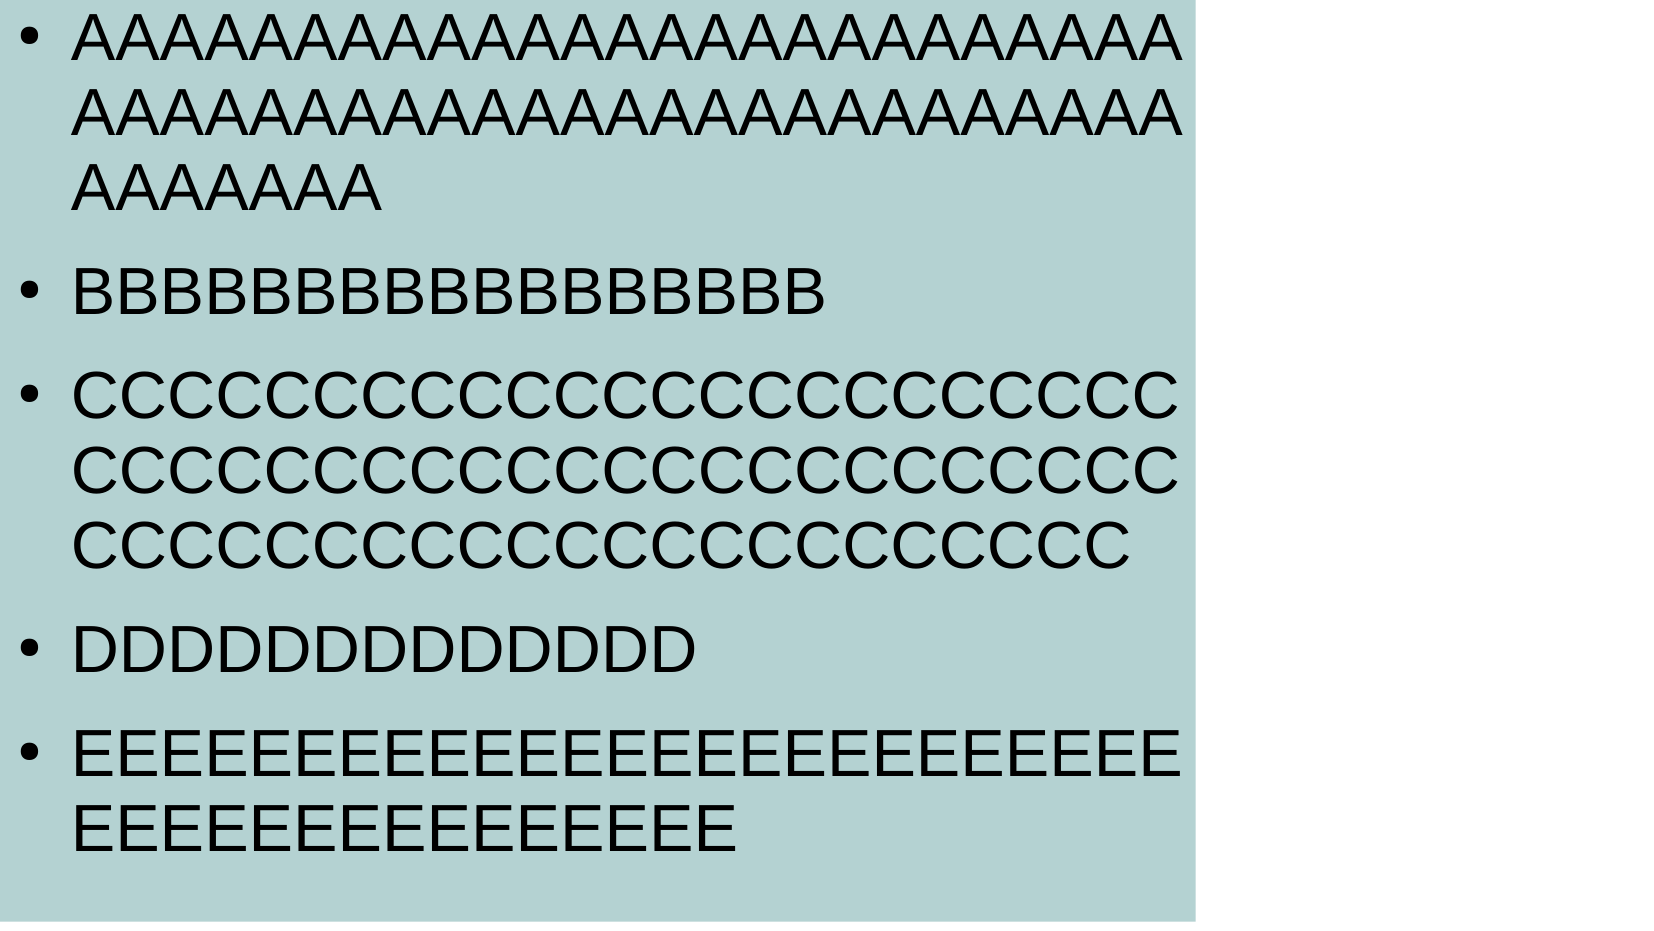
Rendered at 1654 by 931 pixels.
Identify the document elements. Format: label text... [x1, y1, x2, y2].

list AAAAAAAAAAAAAAAAAAAAAAAAAAAAAAAAAAAAAAAAAAAAAAAAAAAAAAAAA BBBBBBBBBBBBBBBBB CCCCCCCCCCCCCCCCCCCCCCCCCCCCCCCCCCCCCCCCCCCCCCCCCCCCCCCCCCCCCCCCCCCC DDDDDDDDDDDDD EEEEEEEEEEEEEEEEEEEEEEEEEEEEEEEEEEEEEEEE [0, 0, 1196, 922]
